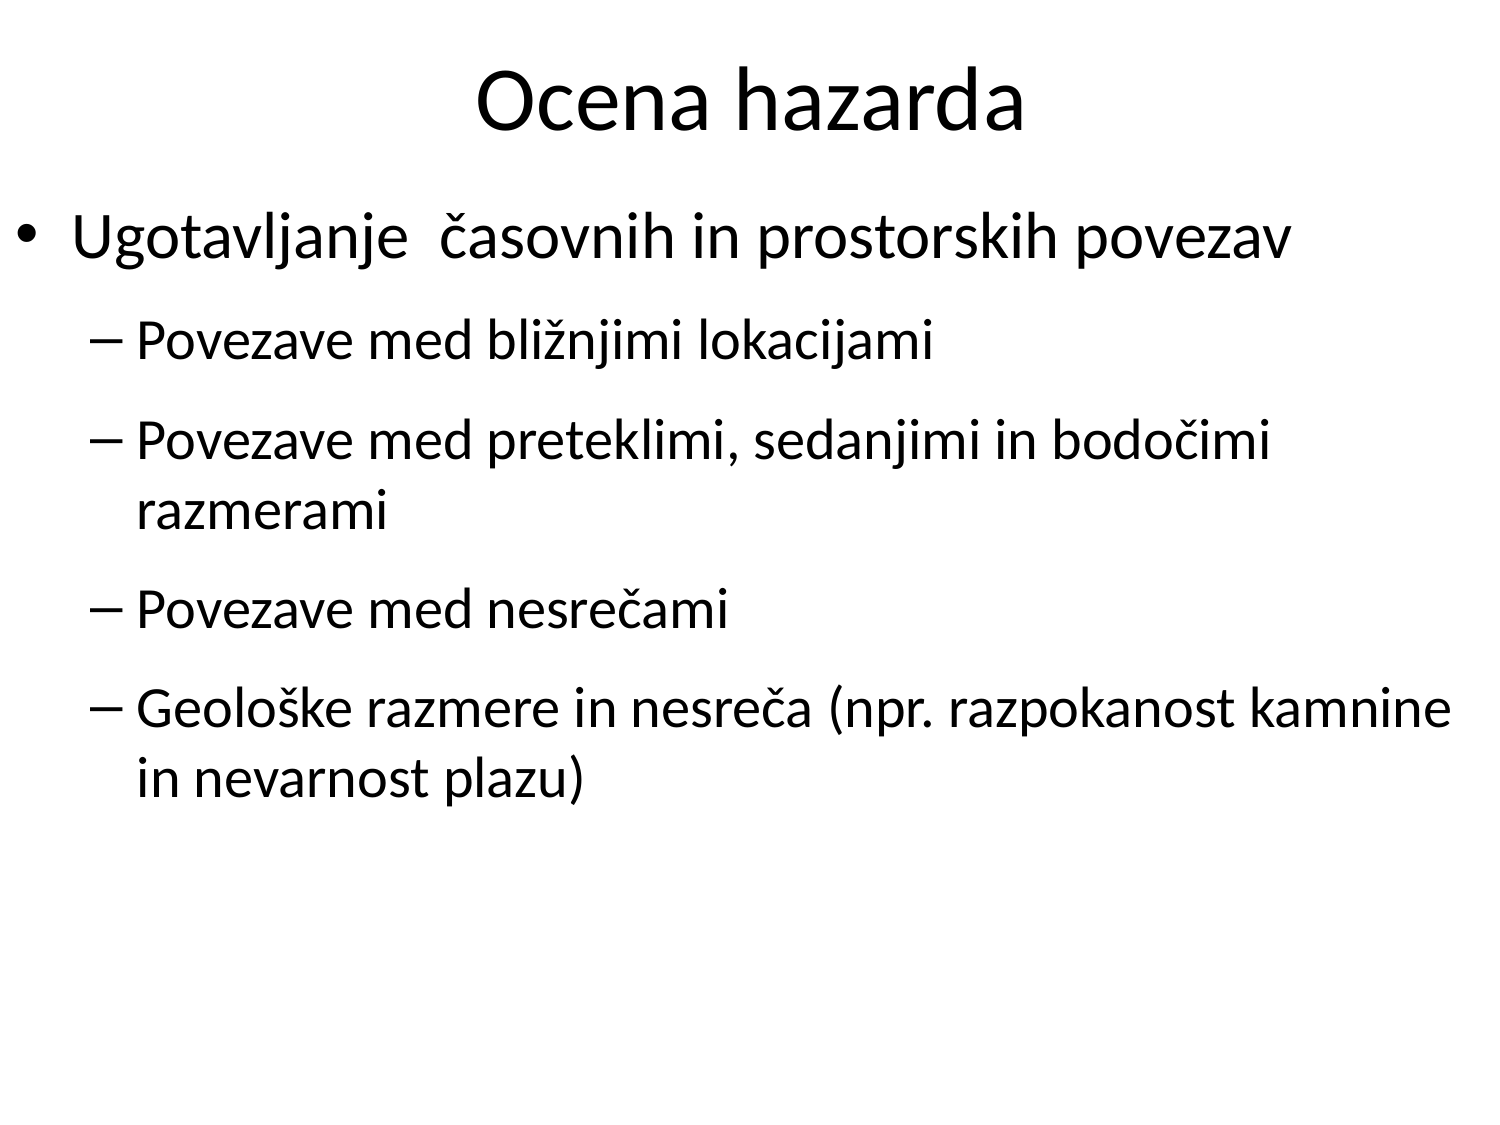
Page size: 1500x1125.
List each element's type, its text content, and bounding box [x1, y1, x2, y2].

title Ocena hazarda [76, 0, 1427, 184]
list Ugotavljanje časovnih in prostorskih povezav Povezave med bližnjimi lokacijami Povezave med preteklimi, sedanjimi in bodočimi razmerami Povezave med nesrečami Geološke razmere in nesreča (npr. razpokanost kamnine in nevarnost plazu) [0, 184, 1500, 1125]
